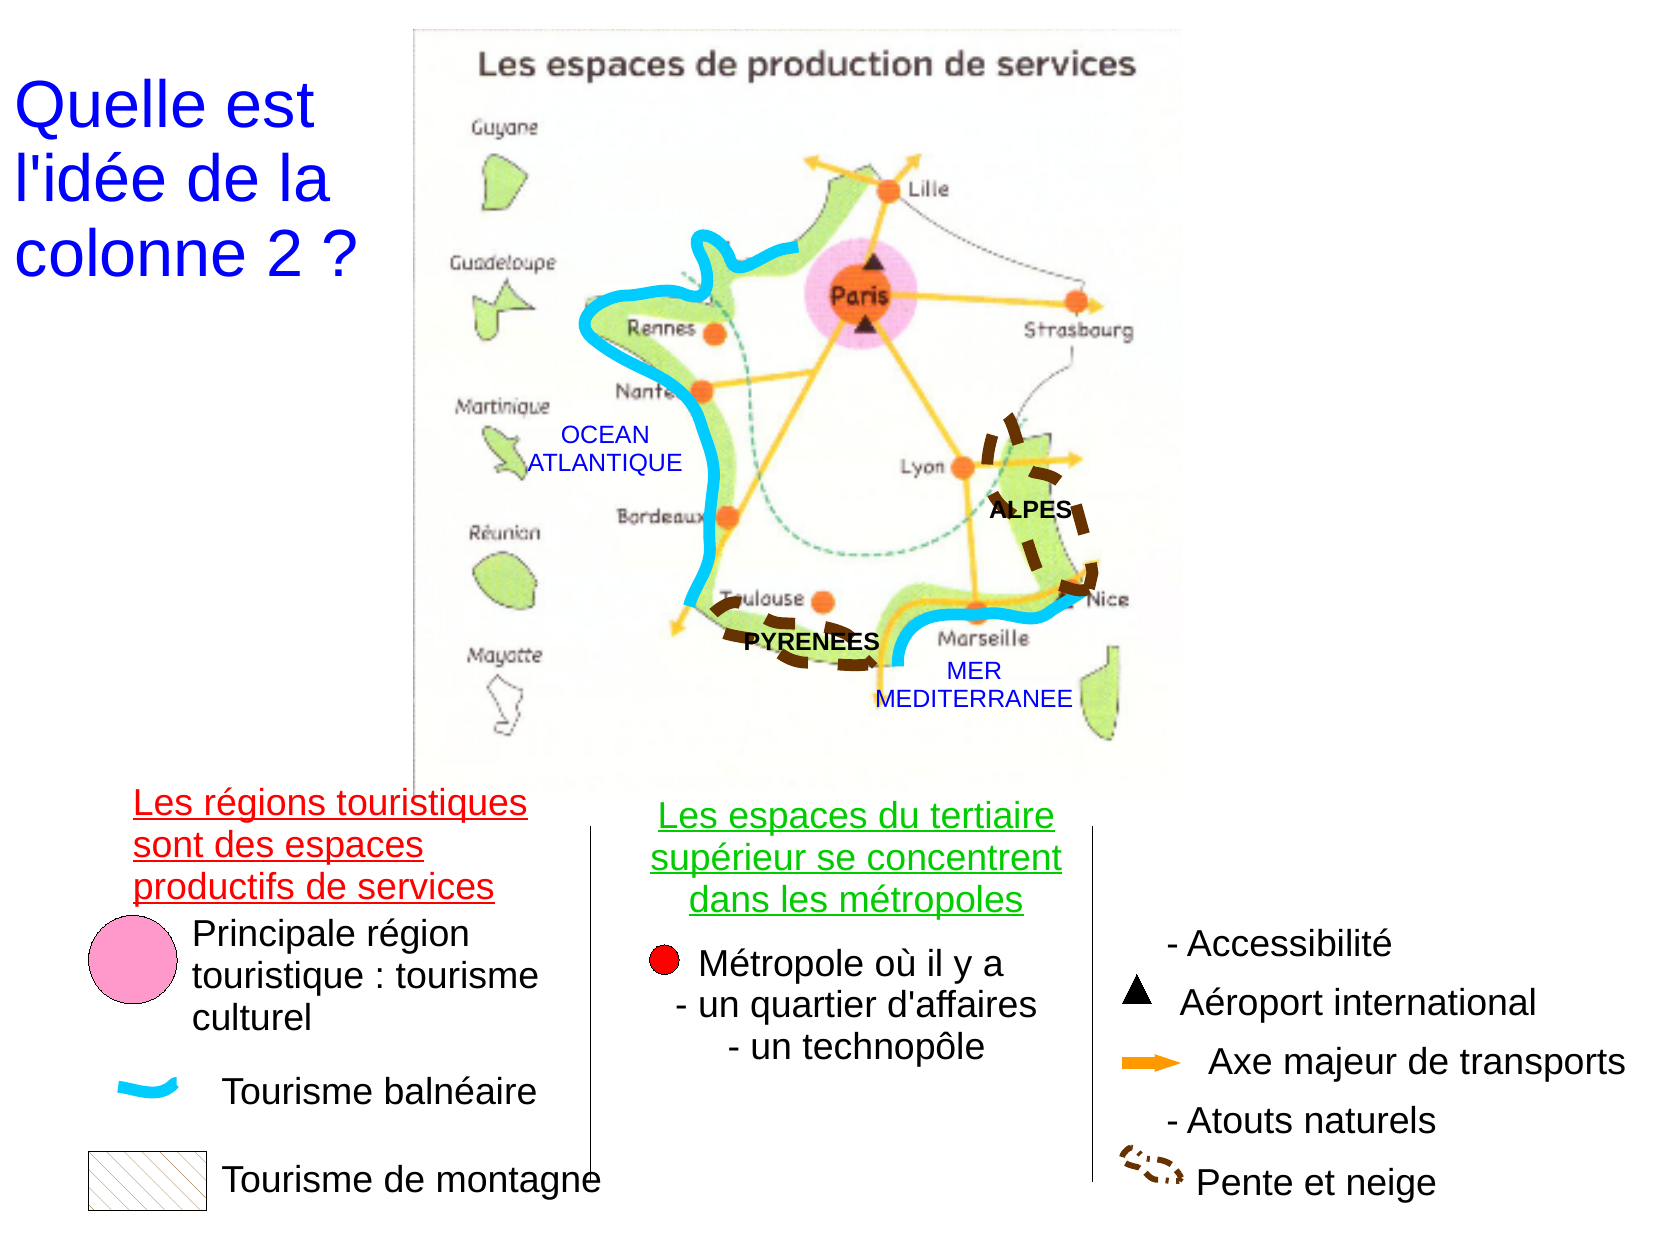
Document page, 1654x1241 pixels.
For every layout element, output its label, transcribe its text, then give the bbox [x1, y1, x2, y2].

text_box Tourisme de montagne [207, 1151, 621, 1209]
text_box Aéroport international [1122, 974, 1595, 1032]
text_box Pente et neige [1181, 1153, 1654, 1211]
text_box - Accessibilité [1151, 915, 1565, 973]
text_box Les régions touristiques sont des espaces productifs de services [118, 774, 591, 916]
text_box Métropole où il y a - un quartier d'affaires - un technopôle [620, 934, 1093, 1076]
text_box Tourisme balnéaire [206, 1062, 621, 1120]
text_box Quelle est l'idée de la colonne 2 ? [0, 59, 473, 299]
text_box Principale région touristique : tourisme culturel [177, 905, 650, 1046]
text_box OCEAN ATLANTIQUE [501, 413, 709, 485]
text_box ALPES [974, 488, 1182, 533]
text_box PYRENEES [708, 620, 916, 664]
text_box [88, 916, 177, 1004]
text_box Axe majeur de transports [1181, 1033, 1654, 1091]
picture [413, 29, 1182, 798]
text_box MER MEDITERRANEE [856, 649, 1093, 737]
text_box - Atouts naturels [1151, 1092, 1565, 1150]
text_box Les espaces du tertiaire supérieur se concentrent dans les métropoles [620, 786, 1093, 928]
text_box [88, 1151, 207, 1211]
